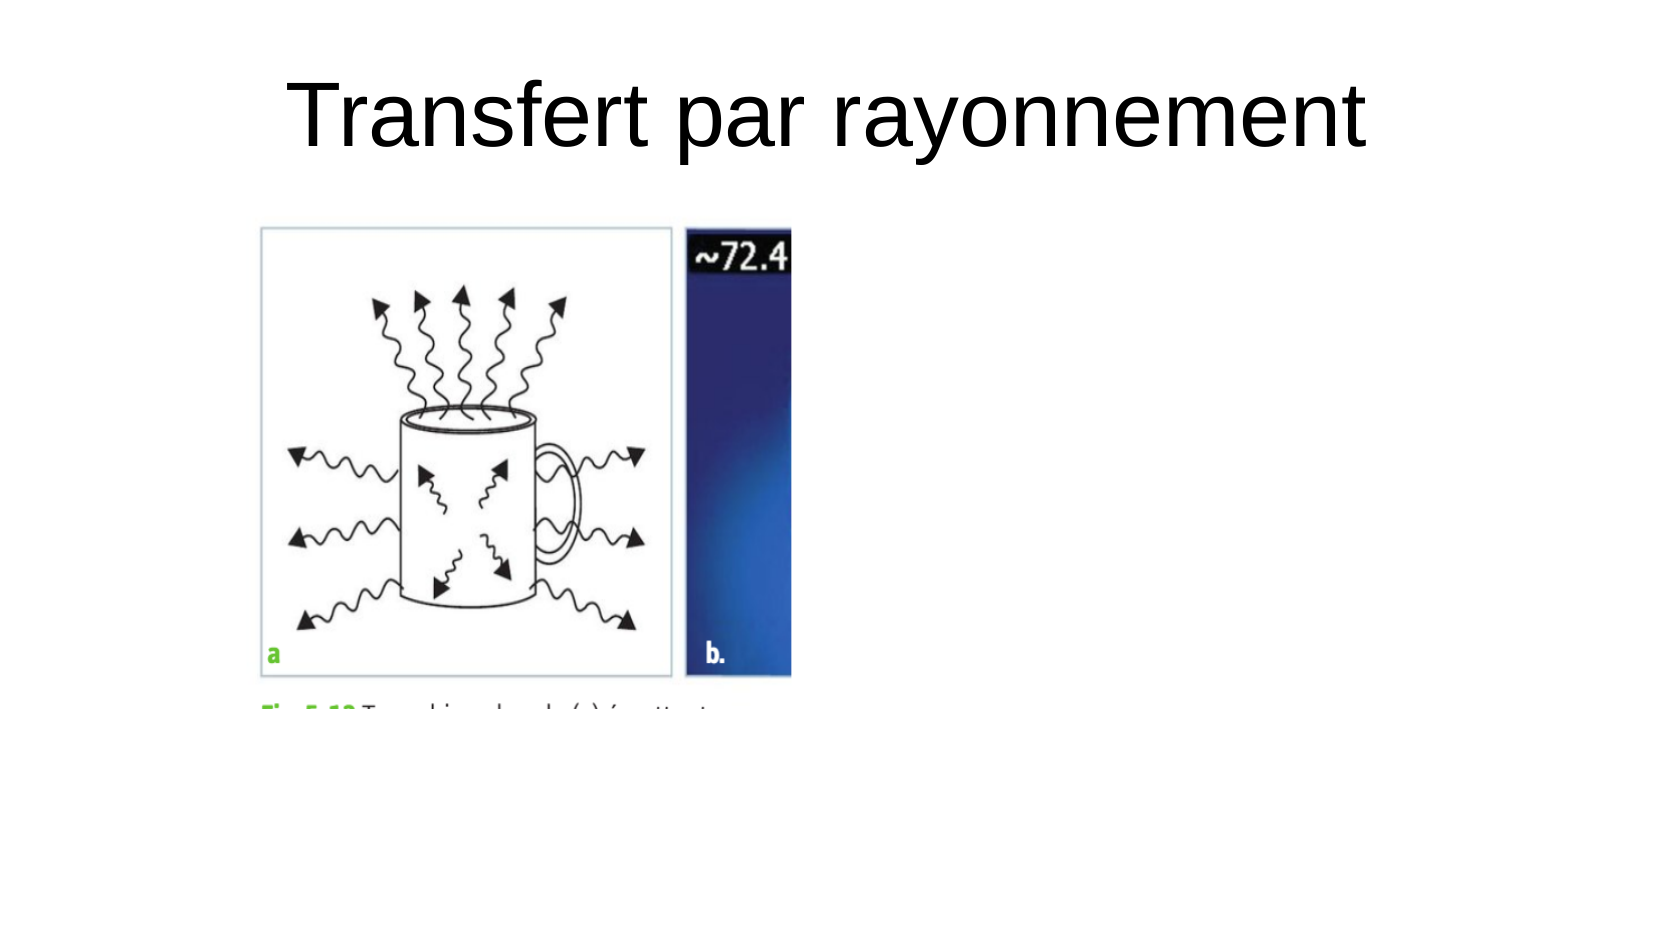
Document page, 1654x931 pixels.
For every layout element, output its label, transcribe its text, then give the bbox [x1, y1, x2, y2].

picture [233, 200, 792, 709]
title Transfert par rayonnement [82, 37, 1571, 193]
